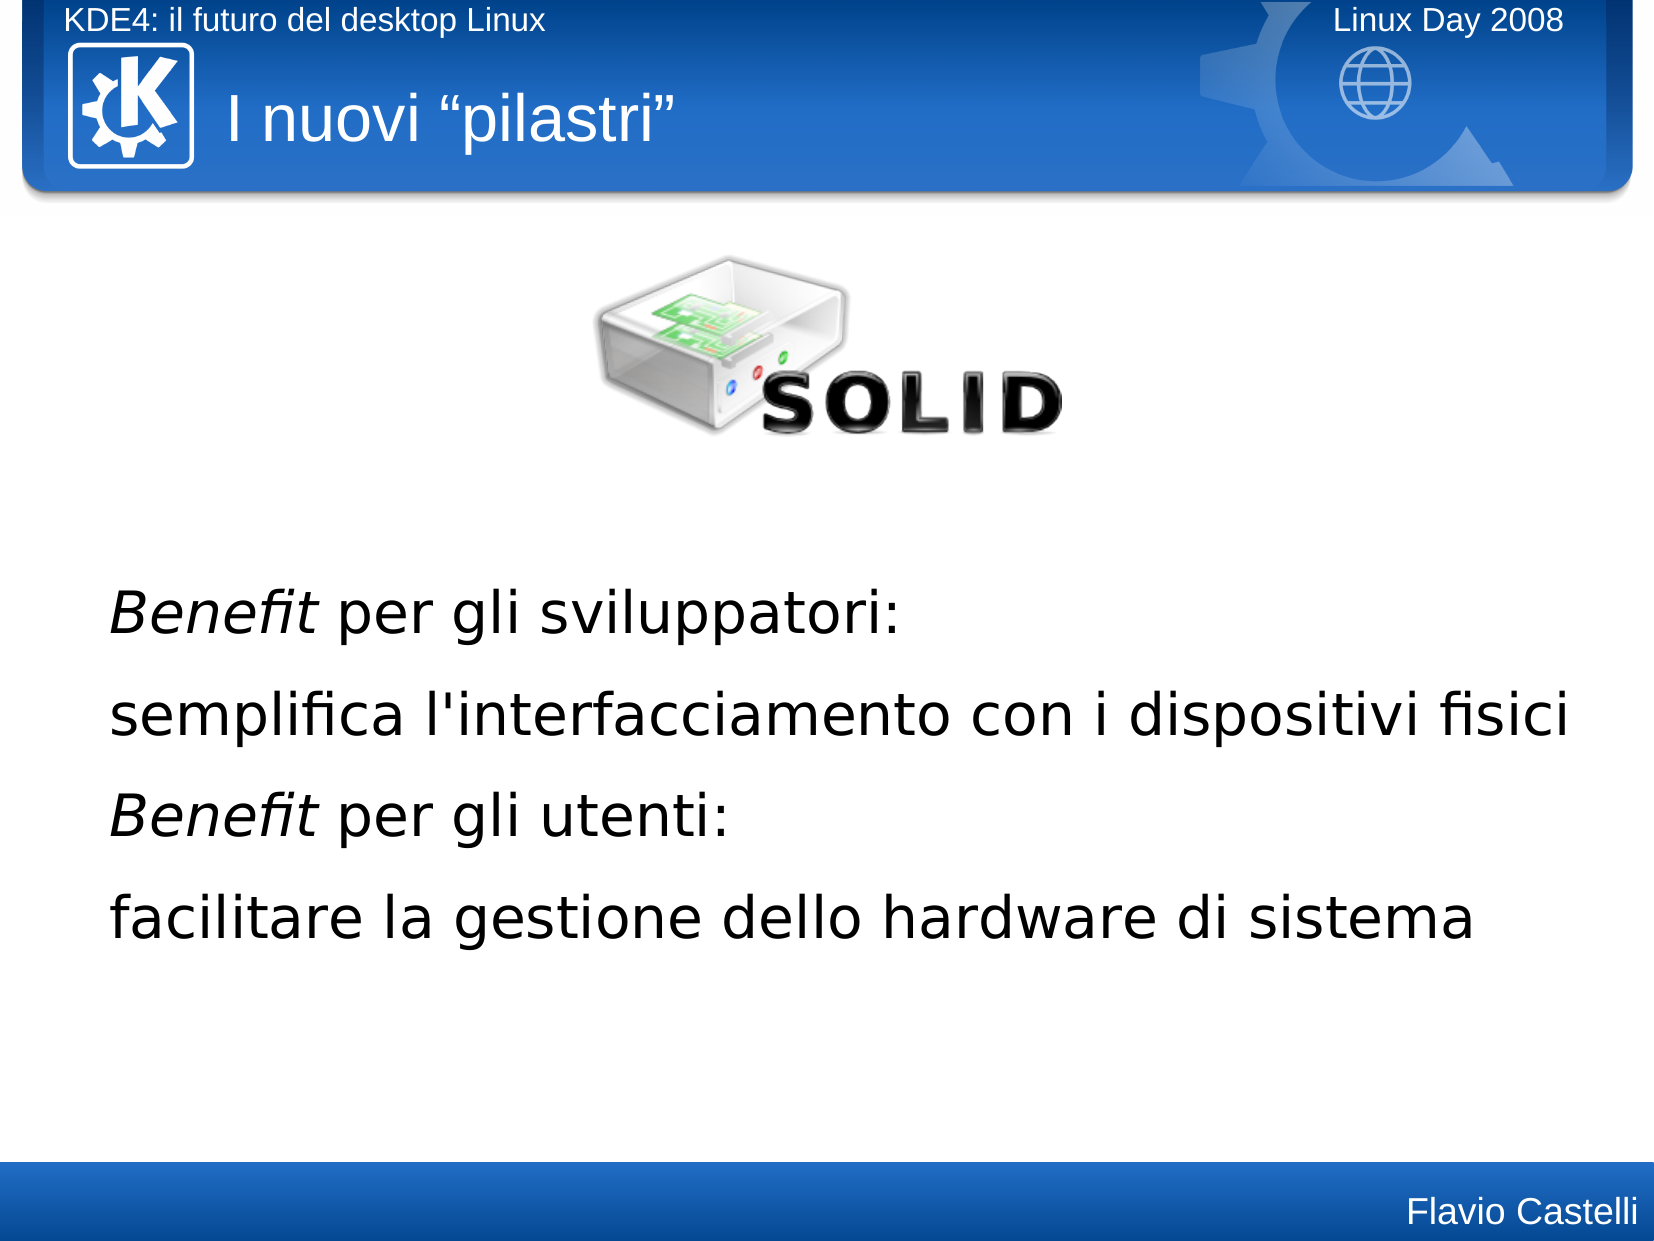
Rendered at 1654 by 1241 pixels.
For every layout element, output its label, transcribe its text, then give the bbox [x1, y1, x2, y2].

text_box Benefit per gli sviluppatori: semplifica l'interfacciamento con i dispositivi fisici Benefit per gli utenti: facilitare la gestione dello hardware di sistema [49, 538, 1604, 1028]
title I nuovi “pilastri” [225, 49, 1571, 188]
picture [592, 254, 1062, 437]
picture [0, 0, 1652, 216]
